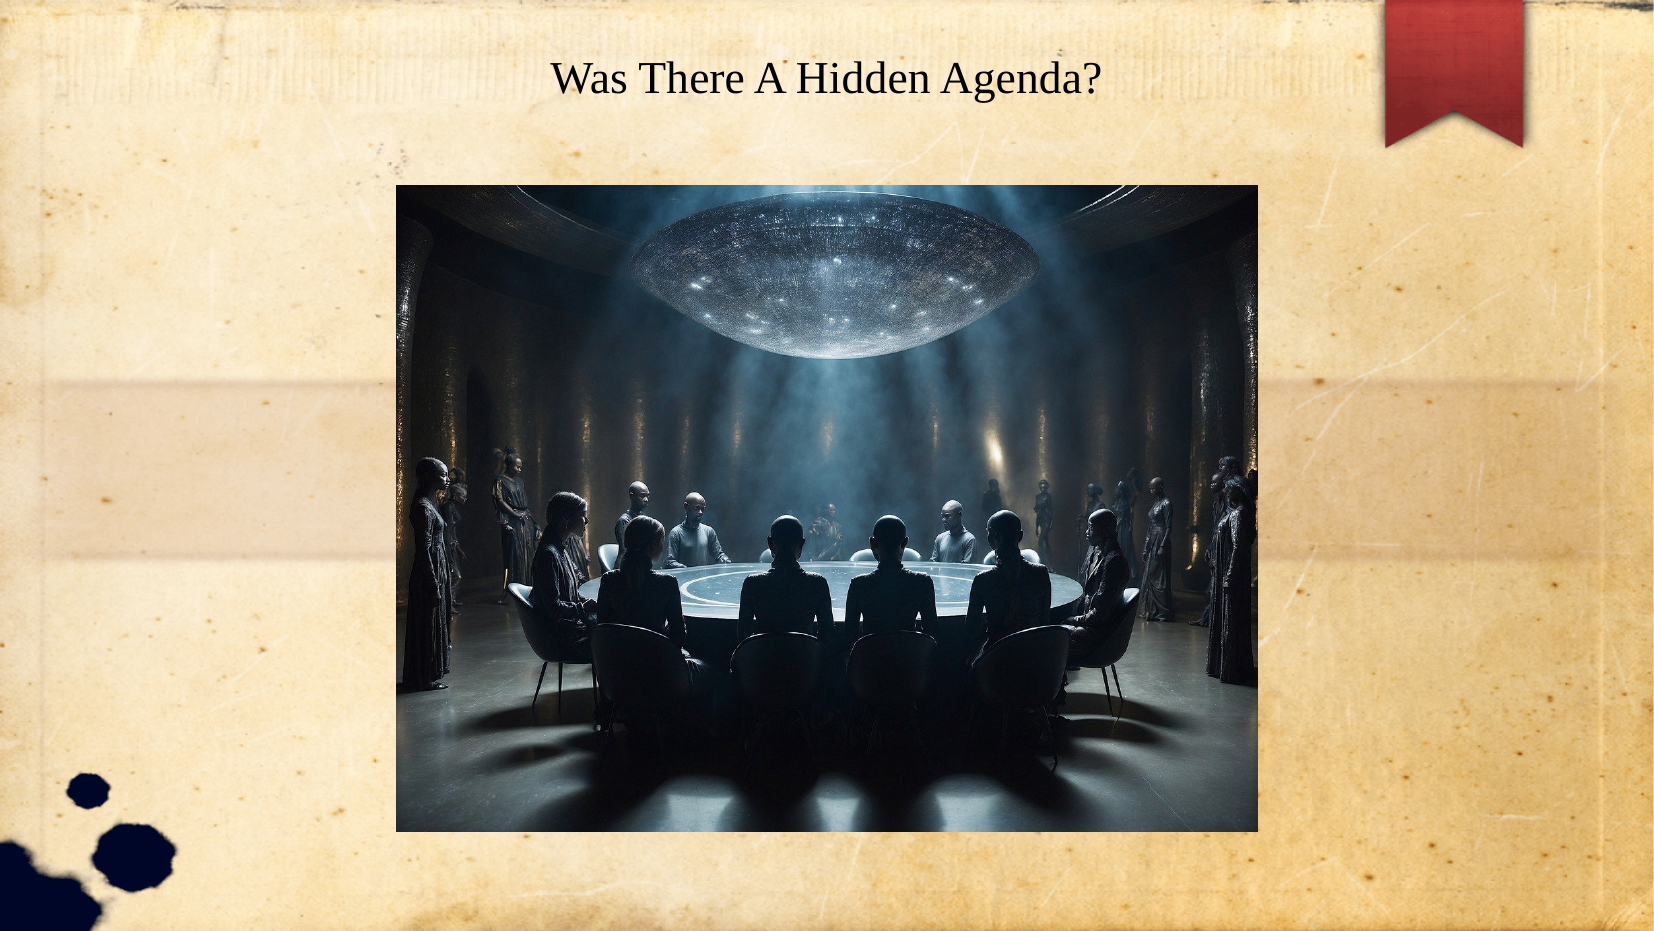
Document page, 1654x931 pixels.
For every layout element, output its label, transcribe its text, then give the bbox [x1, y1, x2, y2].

title Was There A Hidden Agenda? [82, 0, 1571, 156]
picture [0, 0, 1654, 931]
